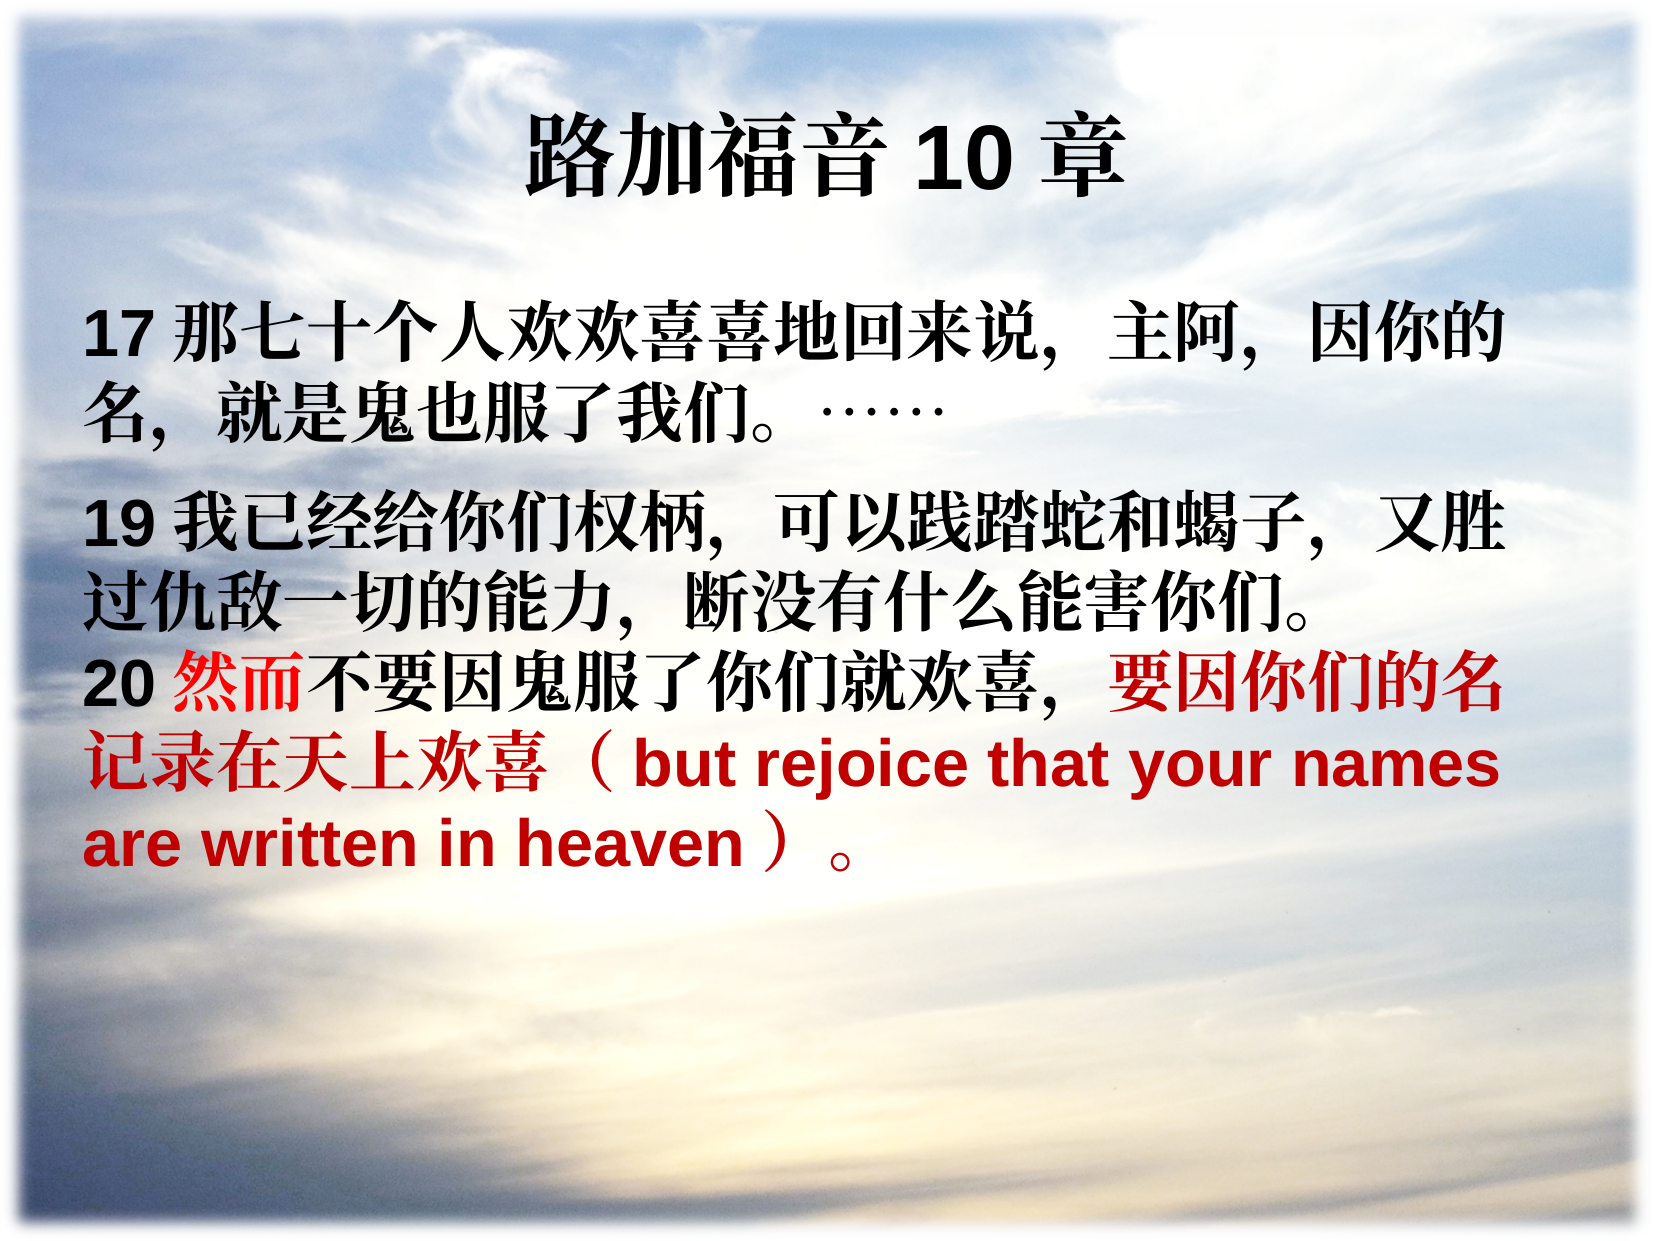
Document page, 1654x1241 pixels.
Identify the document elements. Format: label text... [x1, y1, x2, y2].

picture [0, 0, 1654, 1241]
list 17那七十个人欢欢喜喜地回来说，主阿，因你的名，就是鬼也服了我们。…… 19我已经给你们权柄，可以践踏蛇和蝎子，又胜过仇敌一切的能力，断没有什么能害你们。 20然而不要因鬼服了你们就欢喜，要因你们的名记录在天上欢喜（but rejoice that your names are written in heaven）。 [82, 290, 1571, 1109]
title 路加福音10章 [82, 49, 1571, 257]
